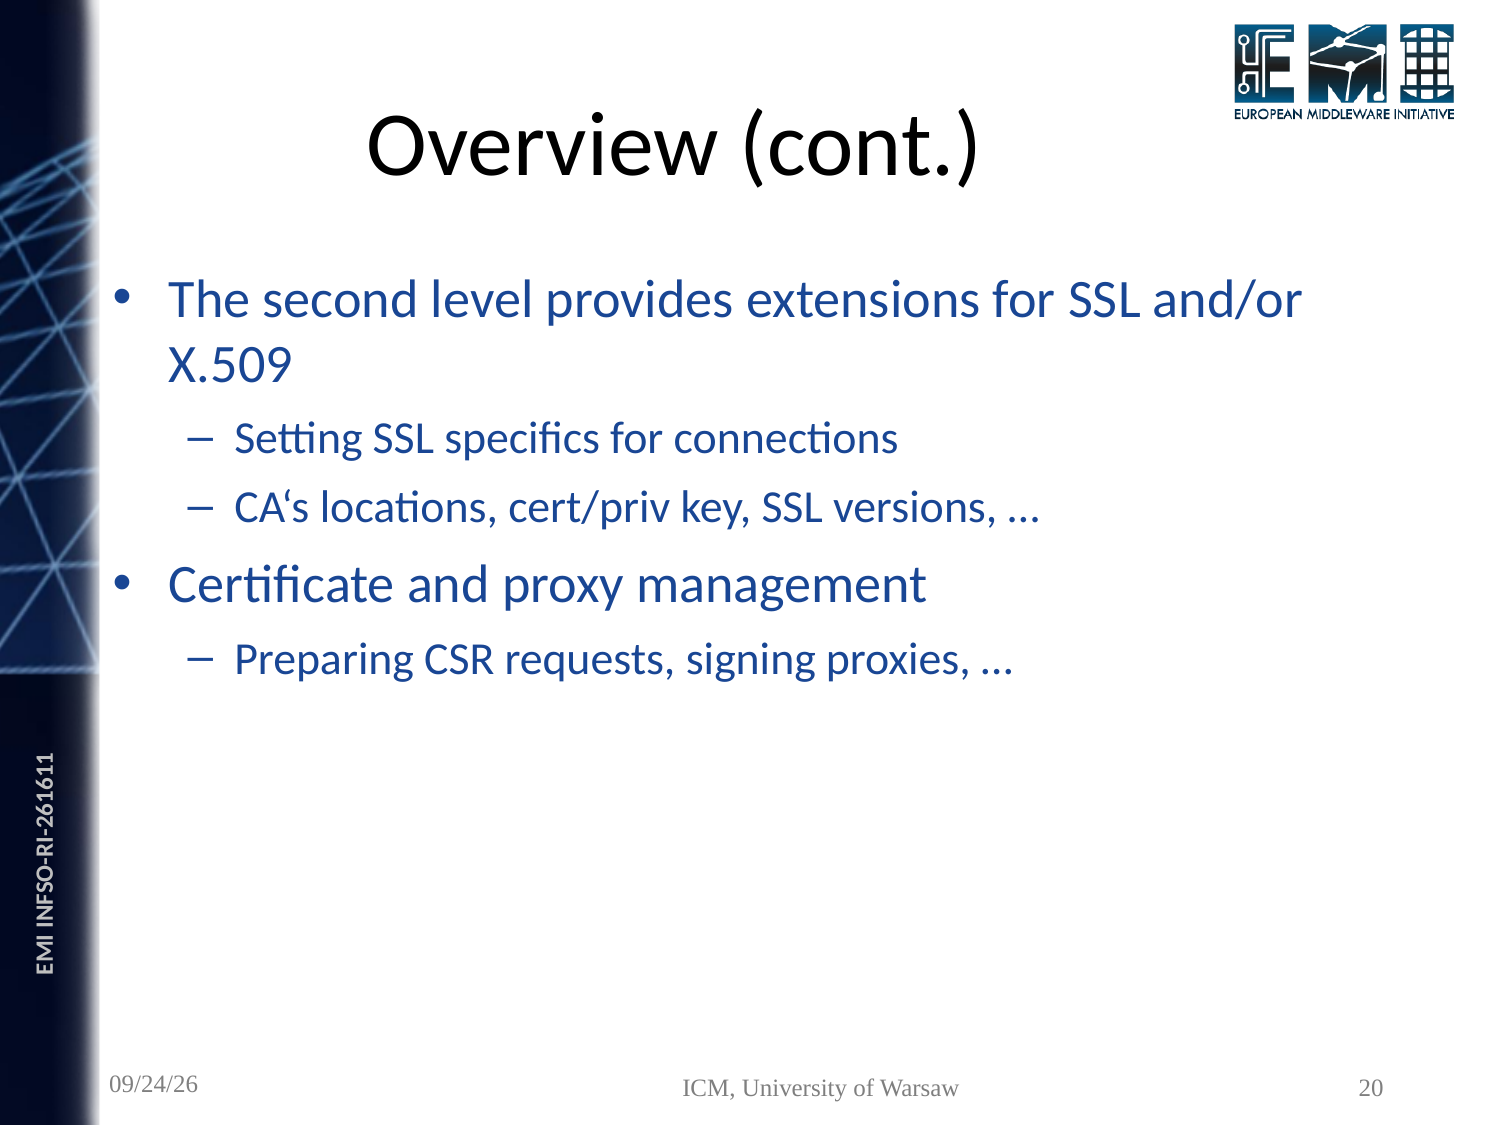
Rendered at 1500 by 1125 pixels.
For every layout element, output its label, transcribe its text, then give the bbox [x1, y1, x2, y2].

list The second level provides extensions for SSL and/or X.509 Setting SSL specifics for connections CA‘s locations, cert/priv key, SSL versions, … Certificate and proxy management Preparing CSR requests, signing proxies, … [112, 263, 1425, 1006]
picture [1185, 8, 1500, 140]
title Overview (cont.) [112, 44, 1238, 233]
picture [0, 0, 111, 1125]
